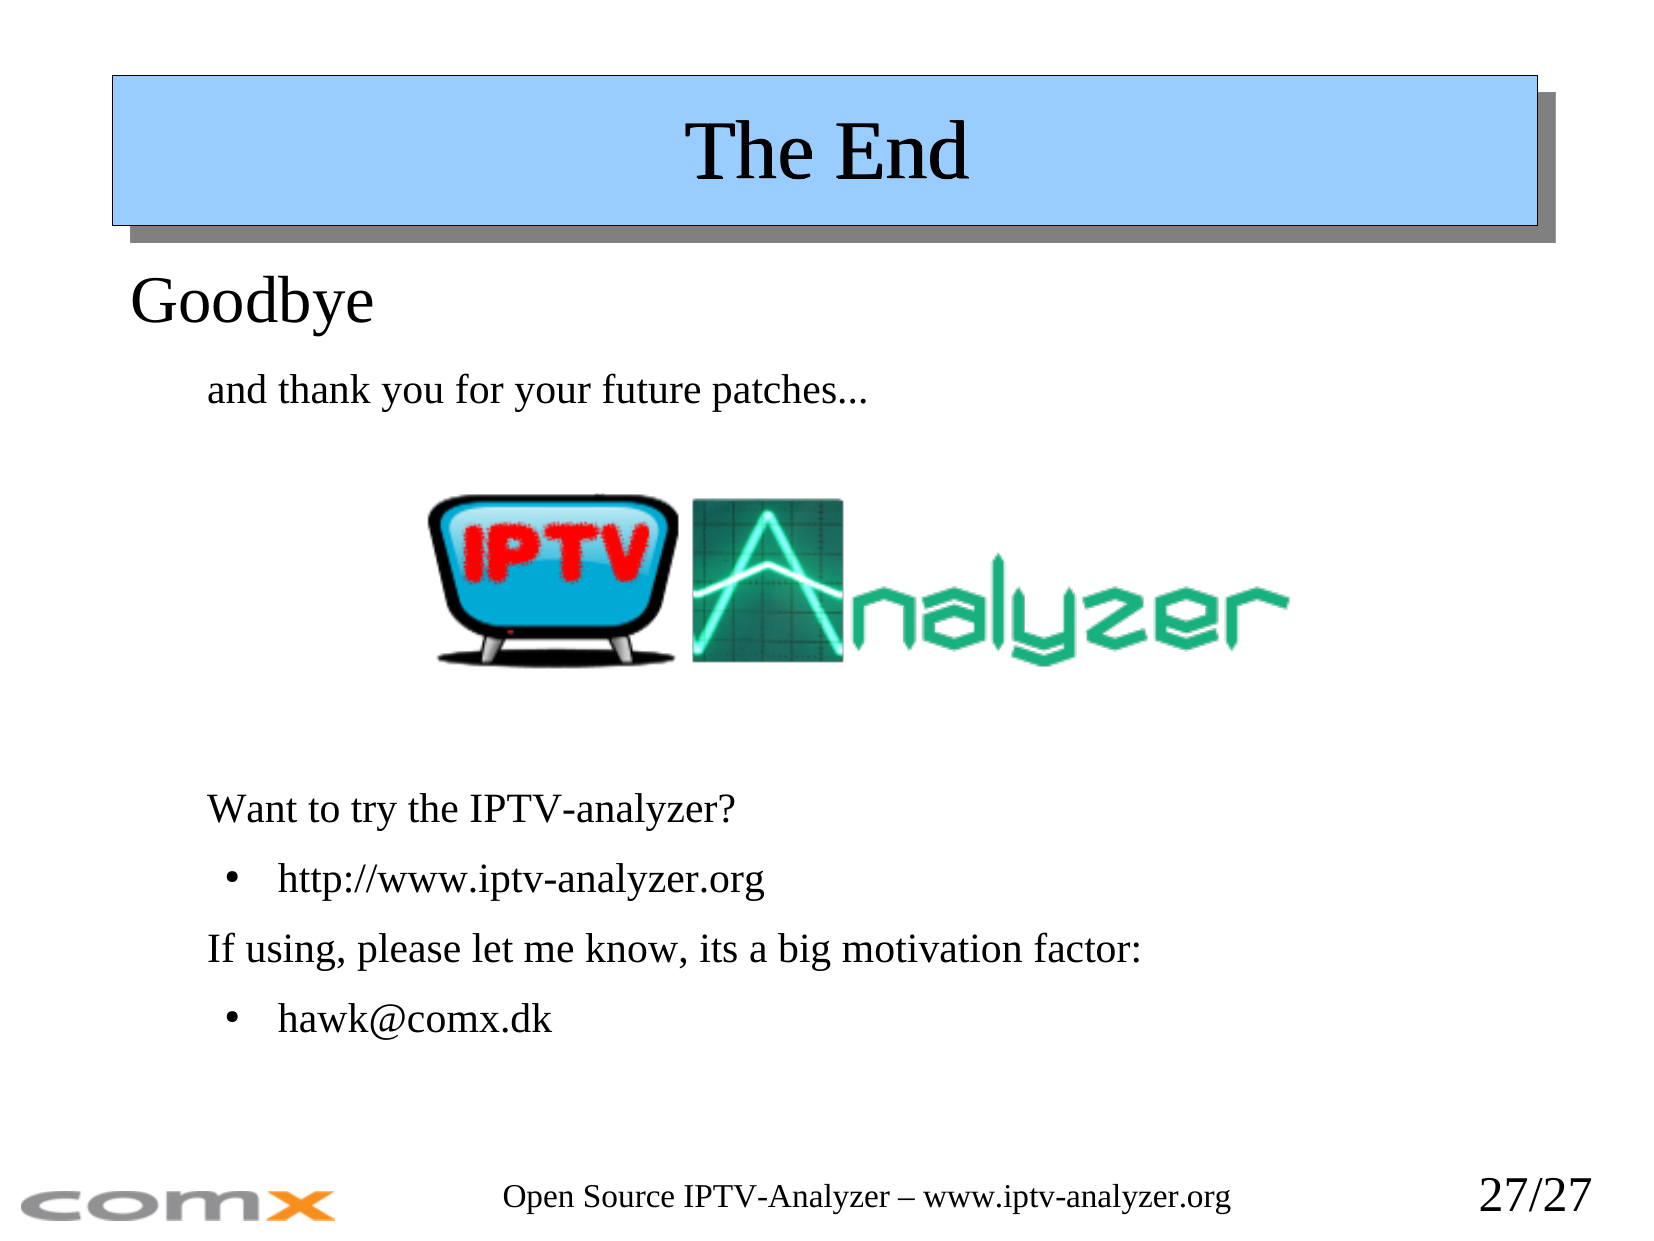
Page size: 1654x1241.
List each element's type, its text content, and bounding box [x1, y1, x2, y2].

title The End [116, 75, 1538, 226]
picture [21, 1191, 335, 1221]
list Goodbye and thank you for your future patches... Want to try the IPTV-analyzer? http://www.iptv-analyzer.org If using, please let me know, its a big motivation factor: hawk@comx.dk [112, 262, 1538, 1126]
picture [412, 493, 1348, 676]
